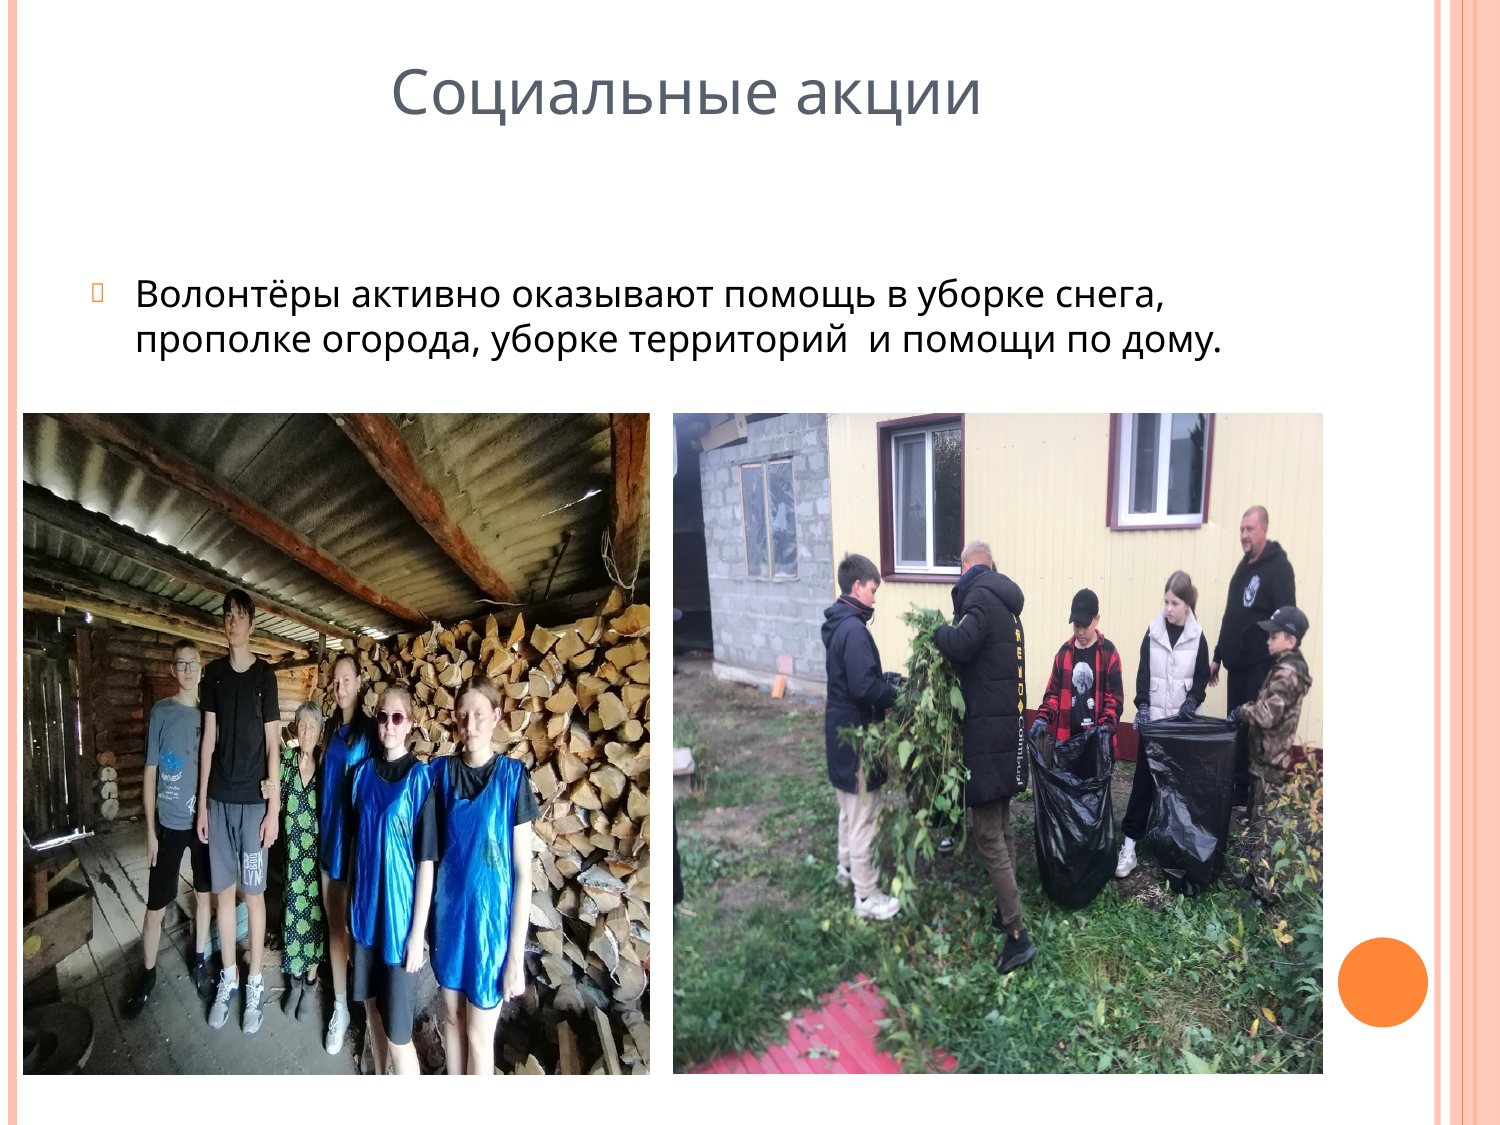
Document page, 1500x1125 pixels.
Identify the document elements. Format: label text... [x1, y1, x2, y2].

picture [23, 413, 650, 1075]
picture [673, 413, 1323, 1074]
list Волонтёры активно оказывают помощь в уборке снега, прополке огорода, уборке территорий и помощи по дому. [75, 262, 1300, 1062]
title Социальные акции [75, 45, 1300, 233]
